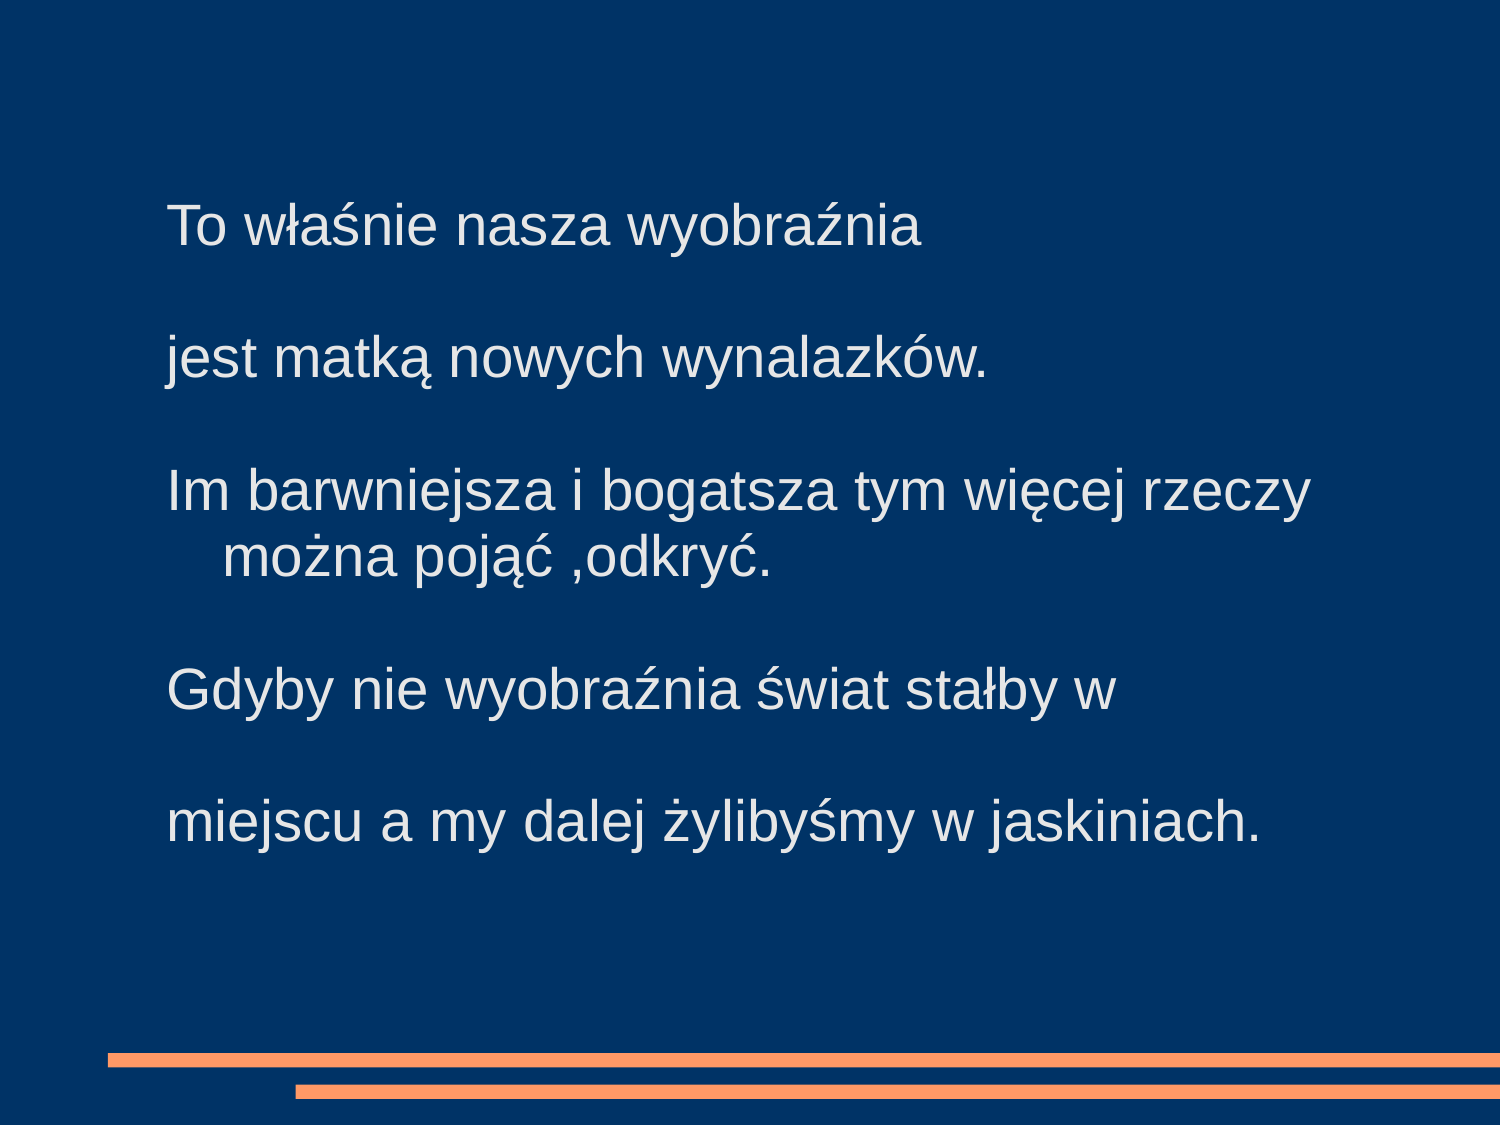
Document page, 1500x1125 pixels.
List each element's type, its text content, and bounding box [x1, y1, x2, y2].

list To właśnie nasza wyobraźnia jest matką nowych wynalazków. Im barwniejsza i bogatsza tym więcej rzeczy można pojąć ,odkryć. Gdyby nie wyobraźnia świat stałby w miejscu a my dalej żylibyśmy w jaskiniach. [110, 188, 1415, 923]
